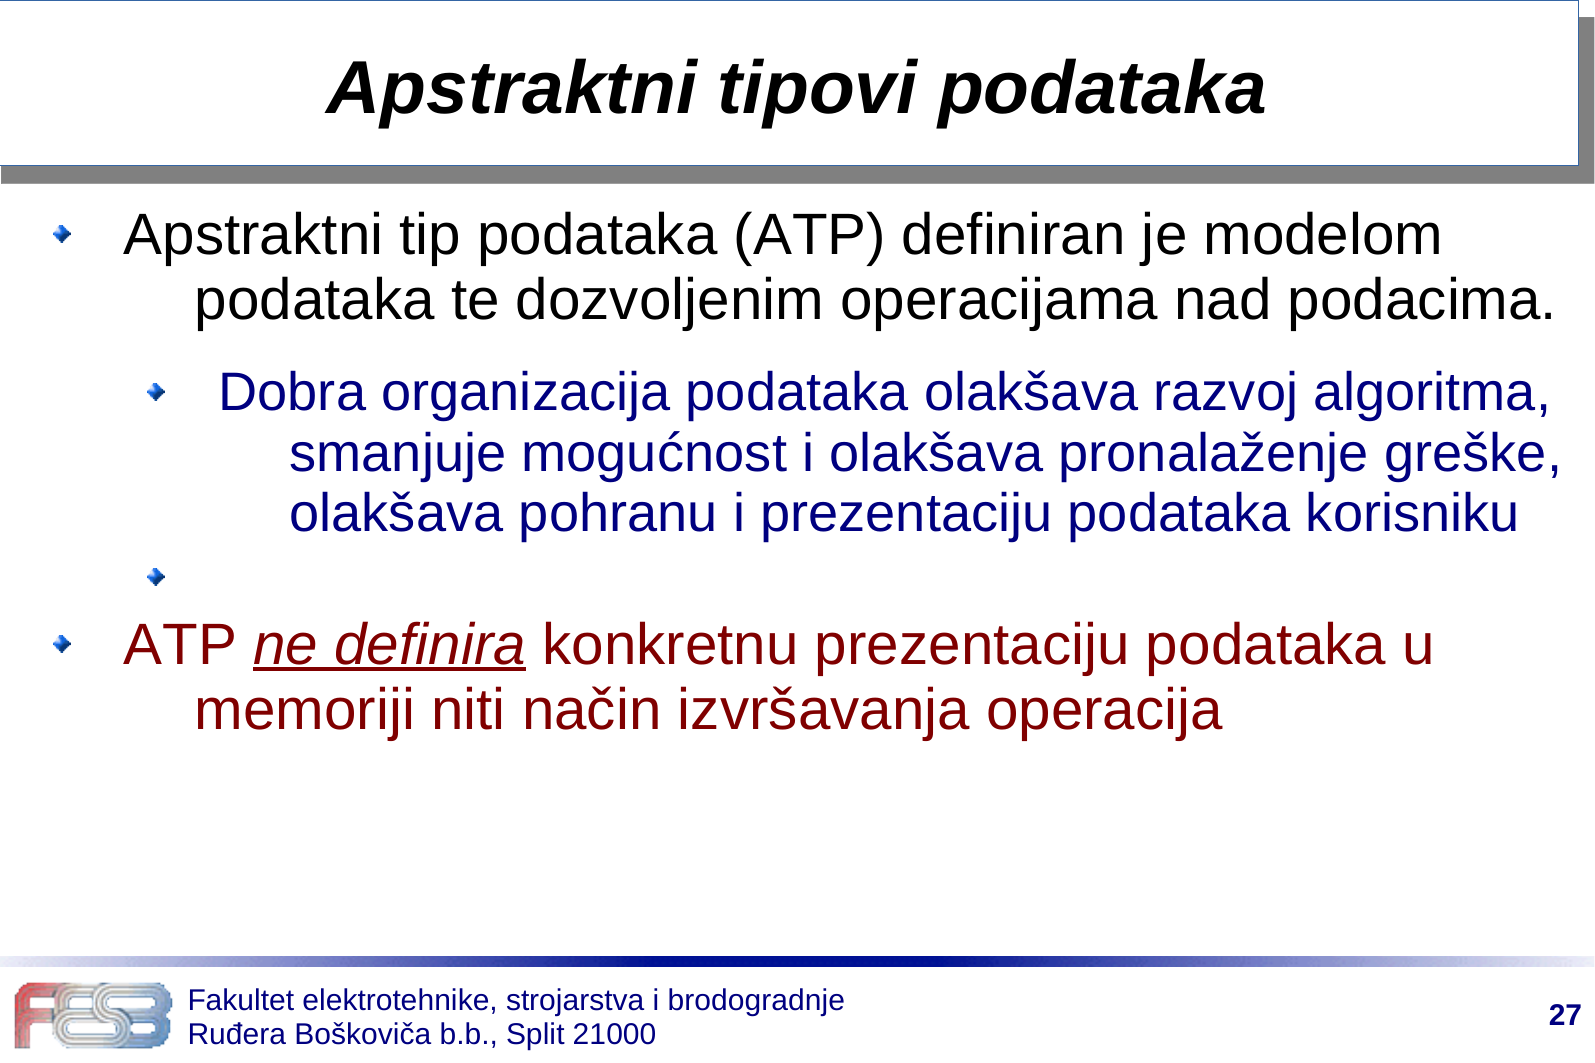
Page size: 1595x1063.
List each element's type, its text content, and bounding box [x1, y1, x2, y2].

picture [9, 975, 177, 1059]
picture [0, 956, 1595, 967]
title Apstraktni tipovi podataka [0, 0, 1595, 175]
list Apstraktni tip podataka (ATP) definiran je modelom podataka te dozvoljenim operacijama nad podacima. Dobra organizacija podataka olakšava razvoj algoritma, smanjuje mogućnost i olakšava pronalaženje greške, olakšava pohranu i prezentaciju podataka korisniku ATP ne definira konkretnu prezentaciju podataka u memoriji niti način izvršavanja operacija [29, 201, 1565, 944]
